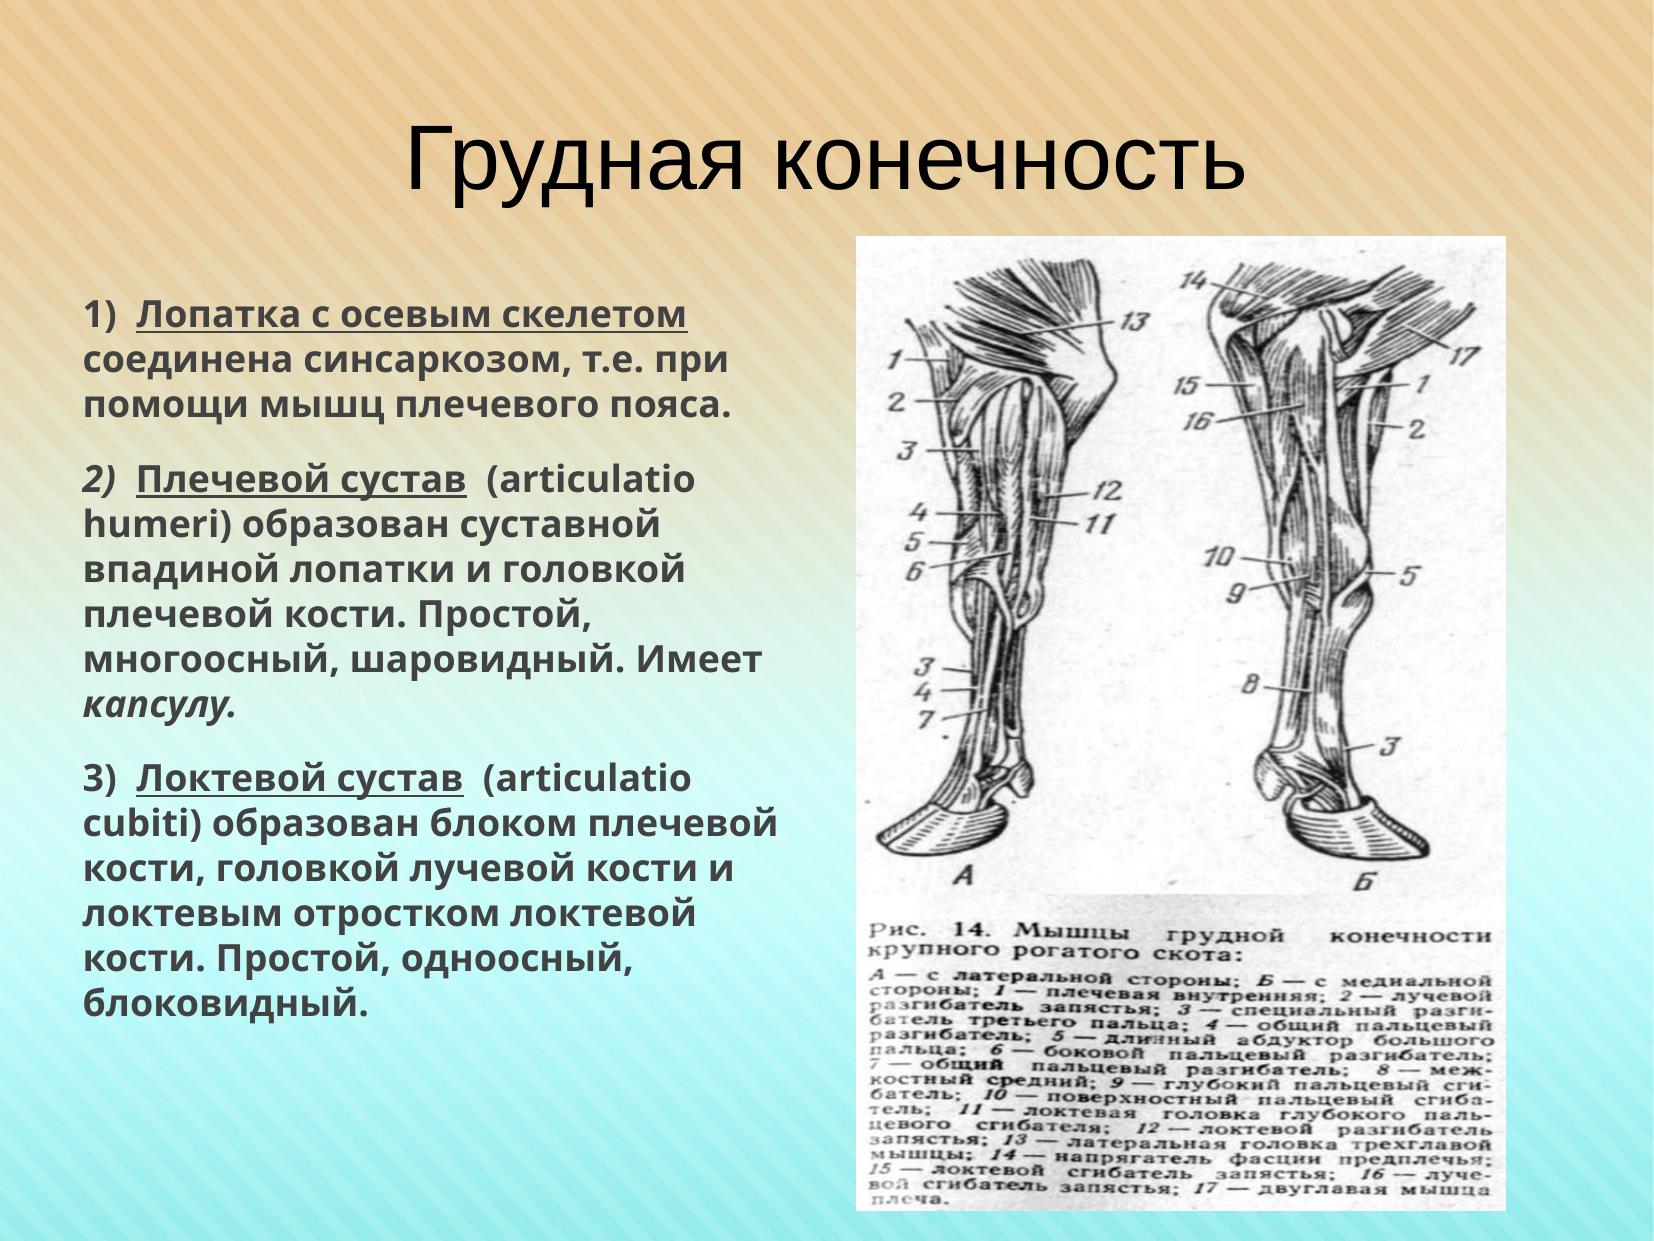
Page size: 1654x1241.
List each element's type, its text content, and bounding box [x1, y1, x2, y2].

title Грудная конечность [82, 49, 1571, 257]
picture [856, 236, 1506, 1211]
list 1) Лопатка с осевым скелетом соединена синсаркозом, т.е. при помощи мышц плечевого пояса. 2) Плечевой сустав (articulatio humeri) образован суставной впадиной лопатки и головкой плечевой кости. Простой, многоосный, шаровидный. Имеет капсулу. 3) Локтевой сустав (articulatio cubiti) образован блоком плечевой кости, головкой лучевой кости и локтевым отростком локтевой кости. Простой, одноосный, блоковидный. [82, 290, 809, 1109]
